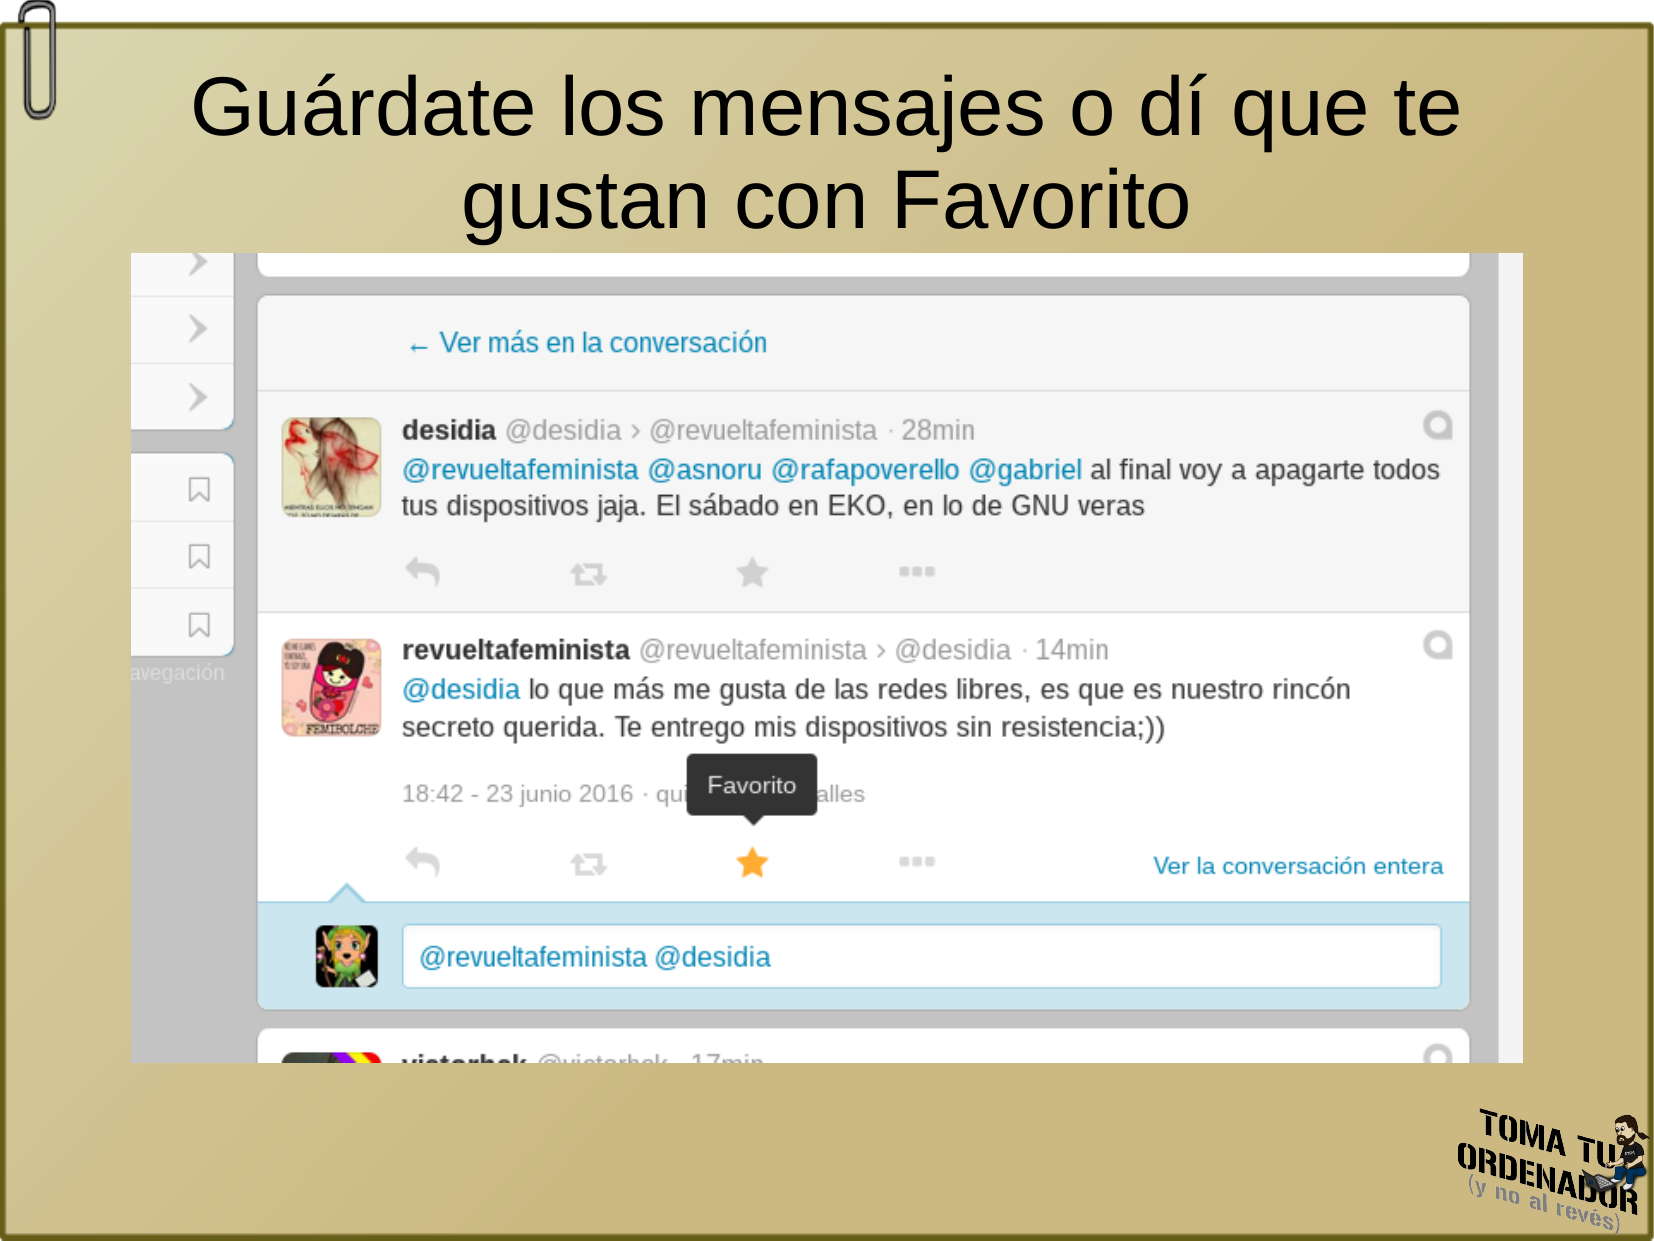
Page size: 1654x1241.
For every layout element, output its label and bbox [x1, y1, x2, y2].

text_box [82, 49, 1571, 257]
picture [0, 0, 1654, 1241]
